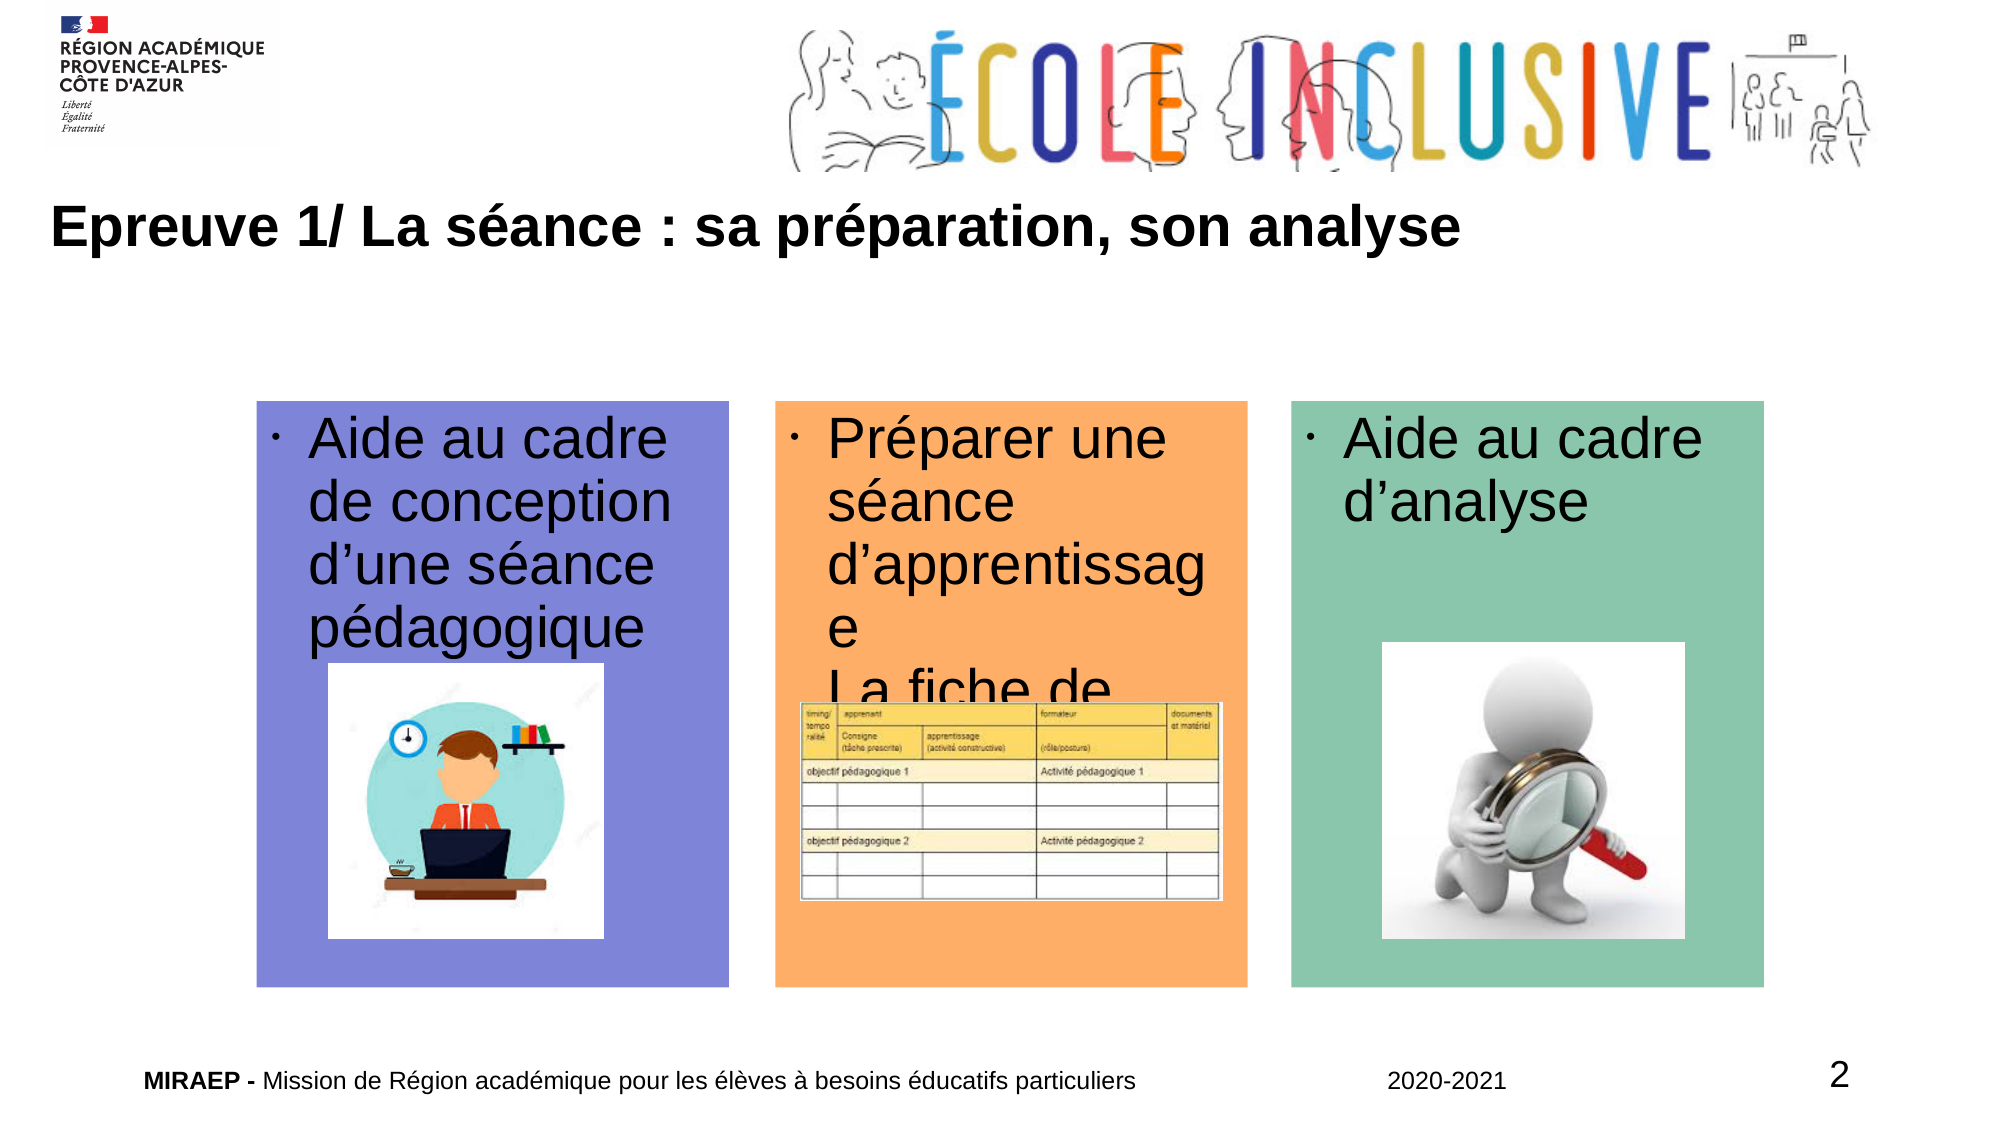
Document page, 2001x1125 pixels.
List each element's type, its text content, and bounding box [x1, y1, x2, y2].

picture [752, 30, 1890, 172]
list Préparer une séance d’apprentissage La fiche de préparation [775, 401, 1248, 988]
slide_number <numéro> [1646, 1042, 1865, 1103]
picture [328, 663, 604, 939]
picture [800, 702, 1223, 901]
picture [44, 0, 281, 149]
picture [1382, 642, 1685, 939]
title Epreuve 1/ La séance : sa préparation, son analyse [35, 188, 1685, 346]
list Aide au cadre de conception d’une séance pédagogique [256, 401, 729, 988]
list Aide au cadre d’analyse [1291, 401, 1764, 988]
